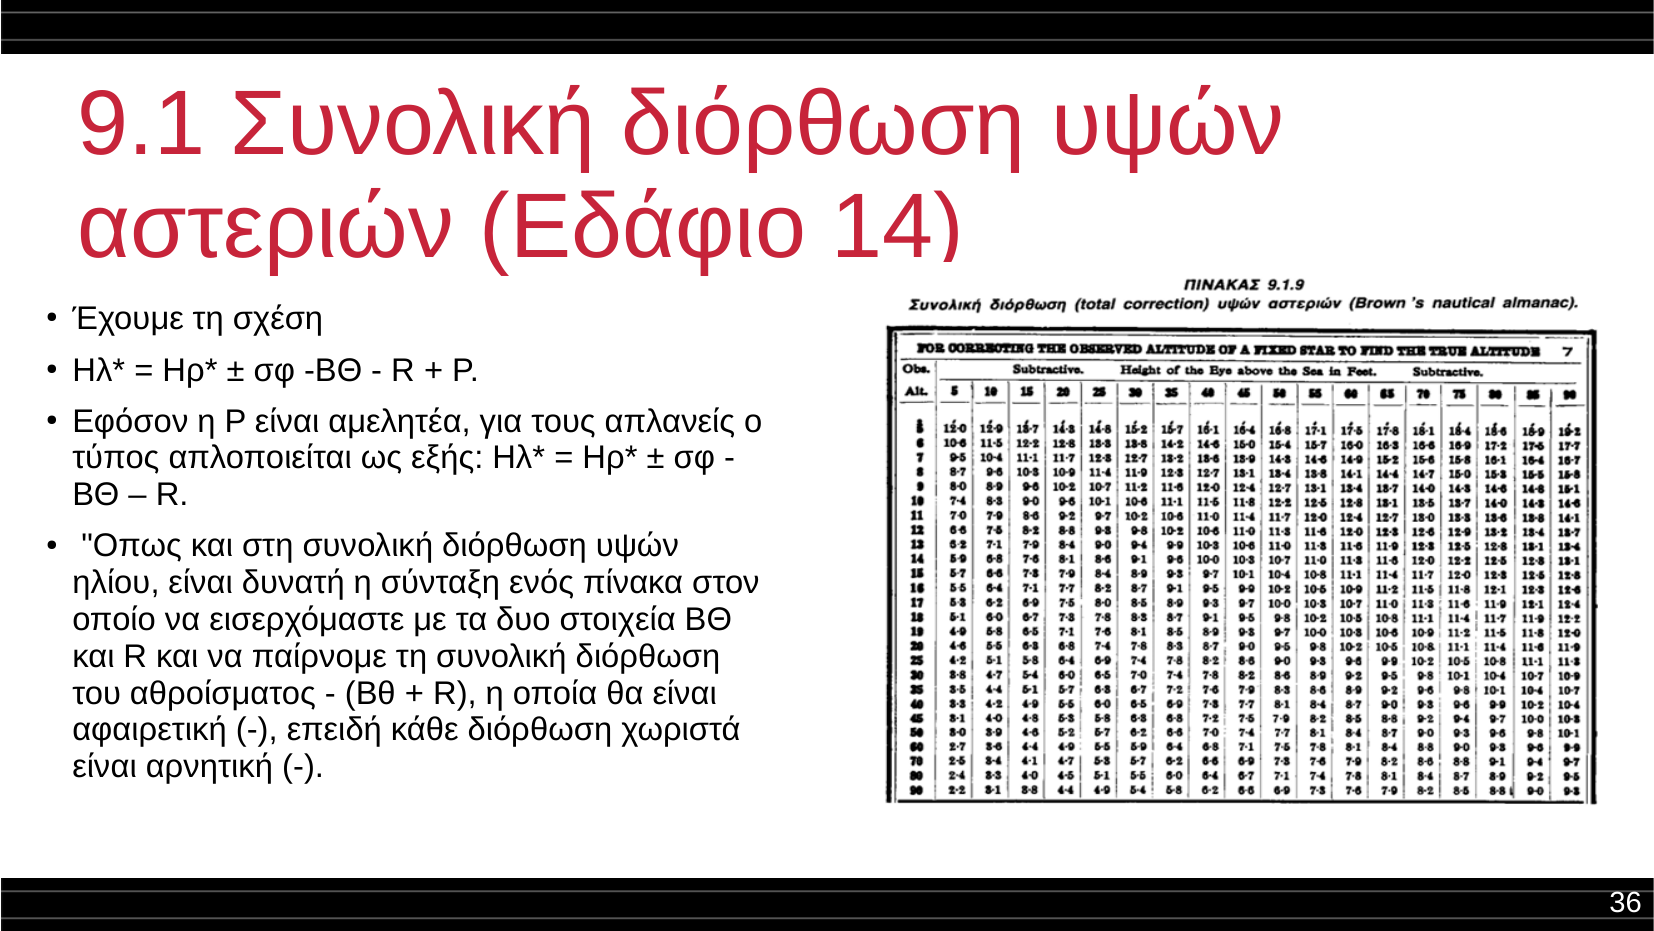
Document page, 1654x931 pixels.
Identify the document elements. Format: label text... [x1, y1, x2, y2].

picture [1, 878, 1654, 931]
list Έχουμε τη σχέση Ηλ* = Ηρ* ± σφ -ΒΘ - R + Ρ. Εφόσον η Ρ είναι αμελητέα, για τους απλανείς ο τύπος απλοποιείται ως εξής: Ηλ* = Ηρ* ± σφ - ΒΘ – R. "Οπως και στη συνολική διόρθωση υψών ηλίου, είναι δυνατή η σύνταξη ενός πίνακα στον οποίο να εισερχόμαστε με τα δυο στοιχεία ΒΘ και R και να παίρνομε τη συνολική διόρθωση του αθροίσματος - (Βθ + R), η οποία θα είναι αφαιρετική (-), επειδή κάθε διόρθωση χωριστά είναι αρνητική (-). [37, 300, 764, 786]
title 9.1 Συνολική διόρθωση υψών αστεριών (Εδάφιο 14) [77, 71, 1566, 277]
picture [862, 262, 1628, 815]
picture [1, 0, 1654, 54]
